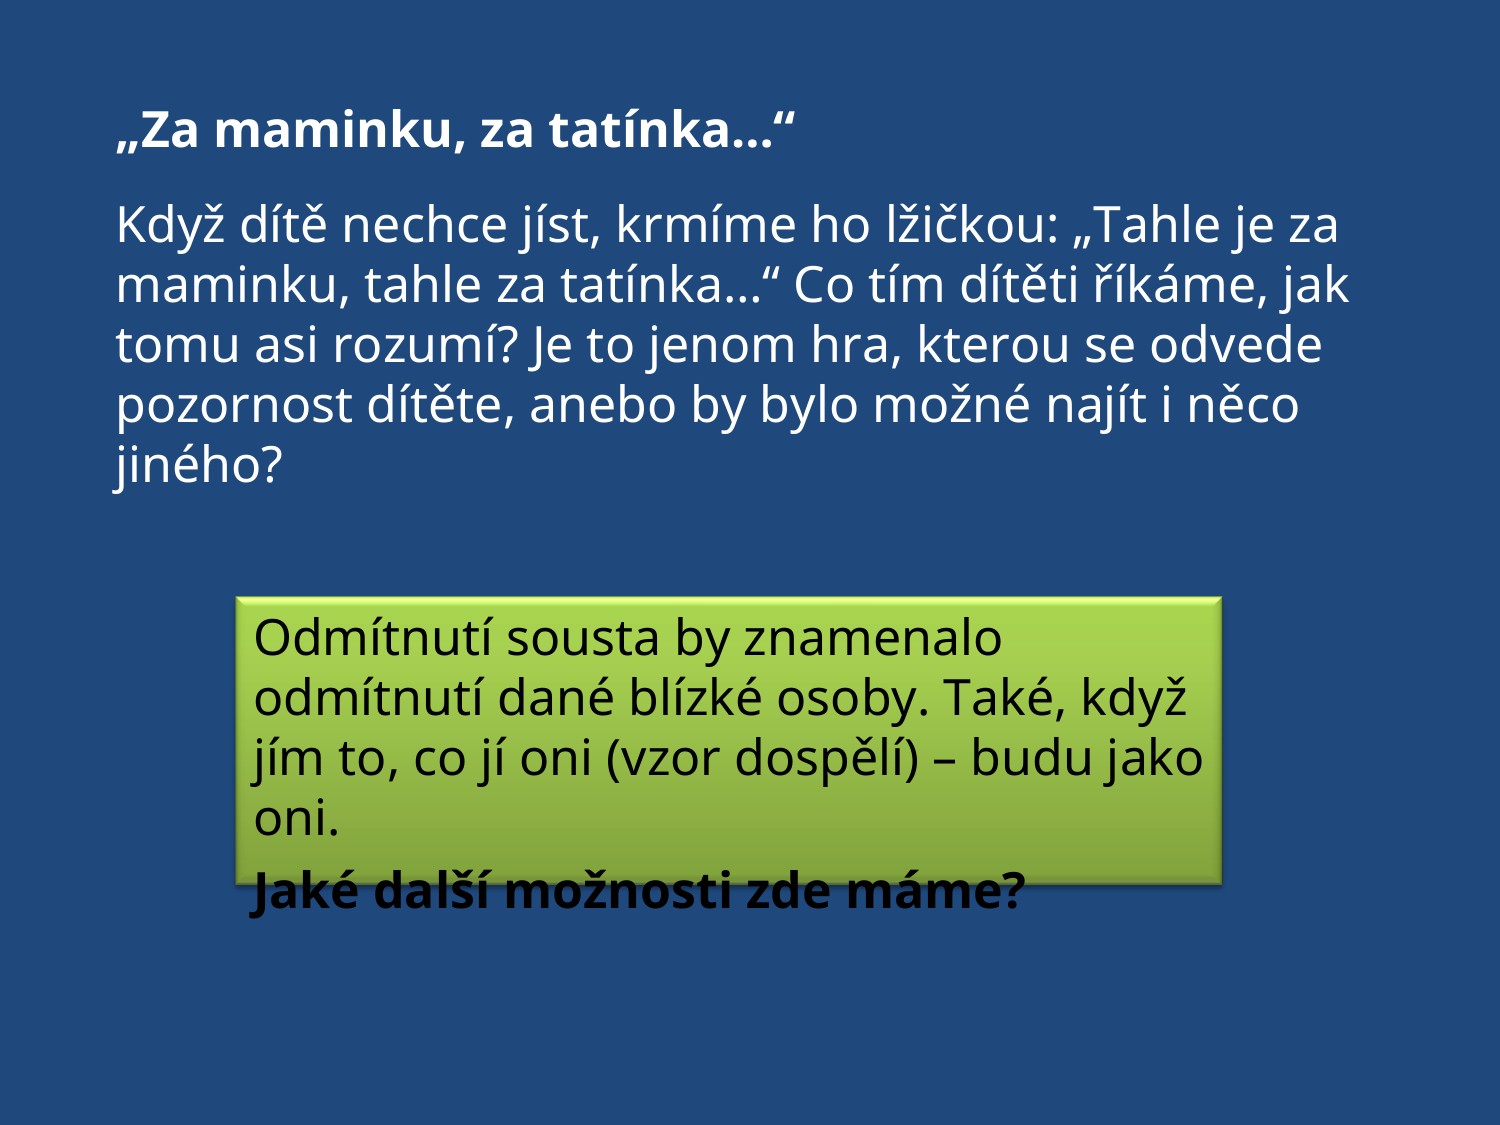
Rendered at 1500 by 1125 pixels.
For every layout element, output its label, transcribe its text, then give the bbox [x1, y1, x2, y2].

picture [812, 886, 822, 891]
picture [618, 886, 629, 897]
picture [920, 886, 928, 897]
picture [514, 886, 524, 897]
picture [969, 886, 977, 897]
picture [798, 886, 806, 897]
picture [708, 886, 722, 897]
picture [340, 886, 377, 897]
picture [780, 886, 791, 897]
picture [650, 886, 661, 897]
picture [856, 886, 866, 897]
picture [295, 886, 303, 897]
picture [890, 886, 913, 897]
picture [681, 886, 701, 897]
picture [446, 886, 460, 897]
picture [548, 886, 556, 897]
picture [383, 886, 394, 897]
picture [729, 886, 760, 897]
picture [319, 886, 334, 897]
picture [216, 584, 1254, 897]
picture [952, 886, 962, 897]
picture [460, 886, 479, 897]
picture [401, 886, 423, 897]
picture [579, 886, 597, 897]
picture [340, 886, 350, 891]
picture [667, 886, 681, 897]
picture [983, 886, 993, 891]
picture [636, 886, 644, 897]
title „Za maminku, za tatínka…“ Když dítě nechce jíst, krmíme ho lžičkou: „Tahle je za maminku, tahle za tatínka…“ Co tím dítěti říkáme, jak tomu asi rozumí? Je to jenom hra, kterou se odvede pozornost dítěte, anebo by bylo možné najít i něco jiného? [100, 89, 1447, 610]
picture [873, 886, 883, 897]
picture [562, 886, 573, 897]
picture [812, 886, 849, 897]
picture [935, 886, 945, 897]
picture [597, 886, 611, 897]
text_box Odmítnutí sousta by znamenalo odmítnutí dané blízké osoby. Také, když jím to, co jí oni (vzor dospělí) – budu jako oni. Jaké další možnosti zde máme? [236, 597, 1223, 886]
picture [760, 886, 774, 897]
picture [486, 886, 507, 897]
picture [430, 886, 439, 897]
picture [265, 886, 288, 897]
picture [531, 886, 541, 897]
